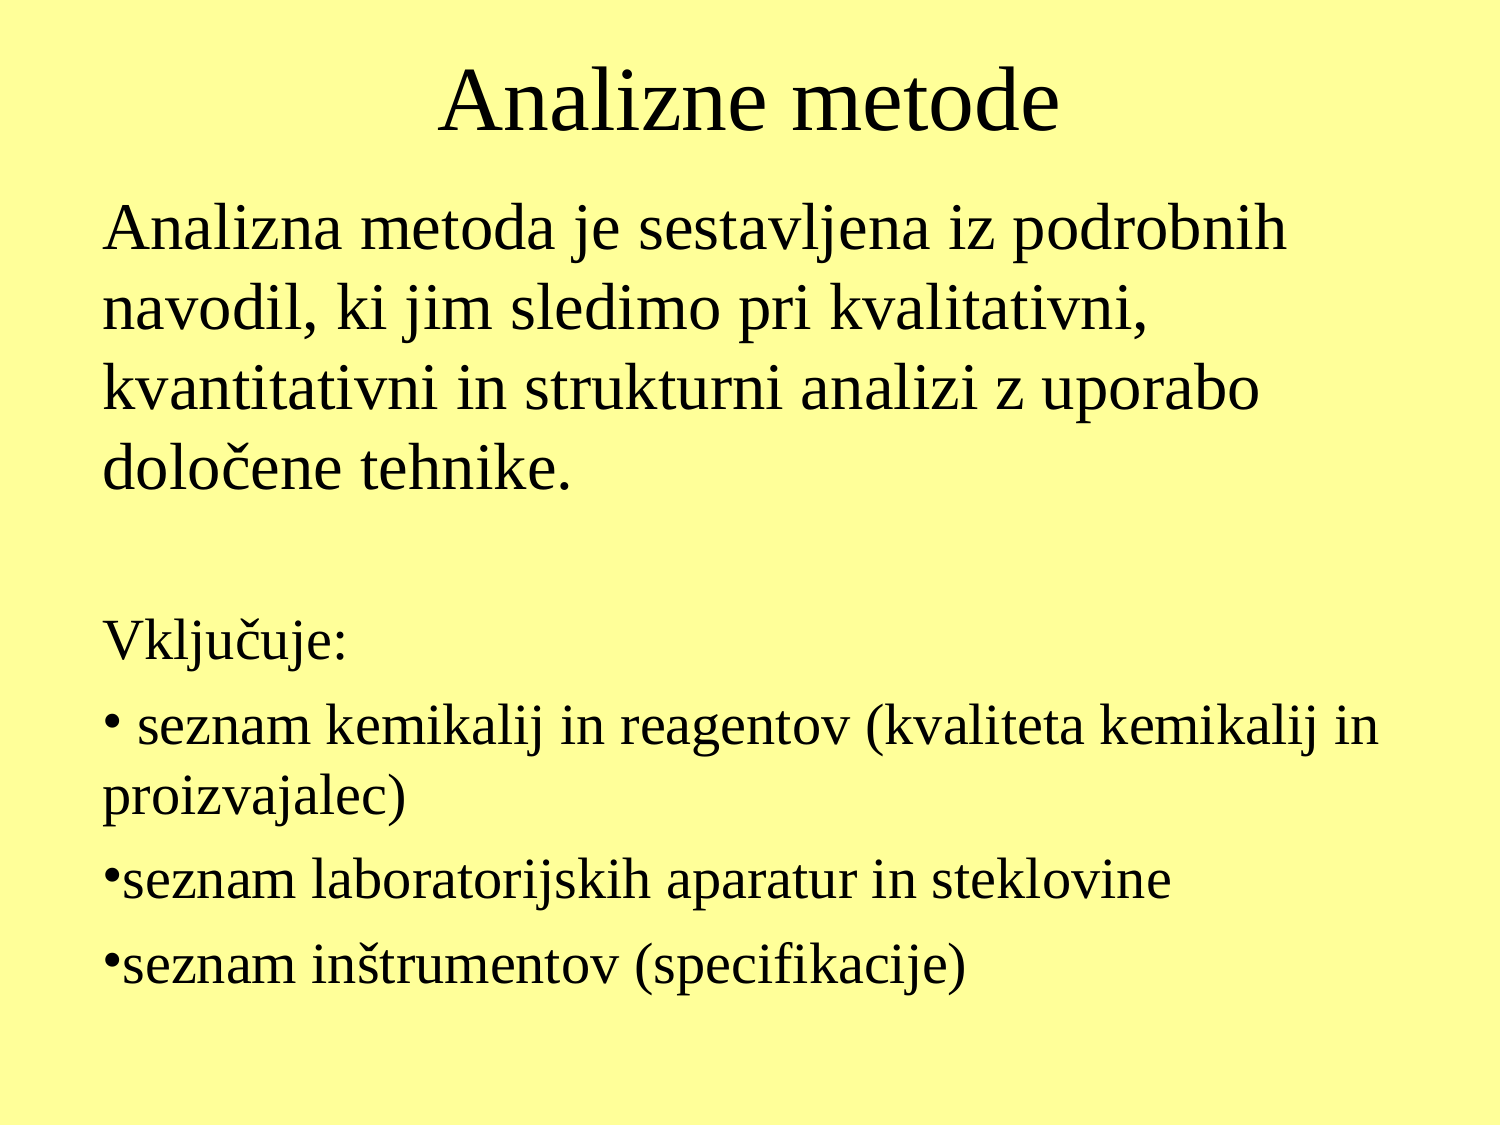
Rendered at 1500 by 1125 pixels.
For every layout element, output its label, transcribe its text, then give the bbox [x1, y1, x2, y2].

subtitle Analizna metoda je sestavljena iz podrobnih navodil, ki jim sledimo pri kvalitativni, kvantitativni in strukturni analizi z uporabo določene tehnike. Vključuje: seznam kemikalij in reagentov (kvaliteta kemikalij in proizvajalec) seznam laboratorijskih aparatur in steklovine seznam inštrumentov (specifikacije) [87, 174, 1463, 1088]
title Analizne metode [112, 0, 1388, 174]
